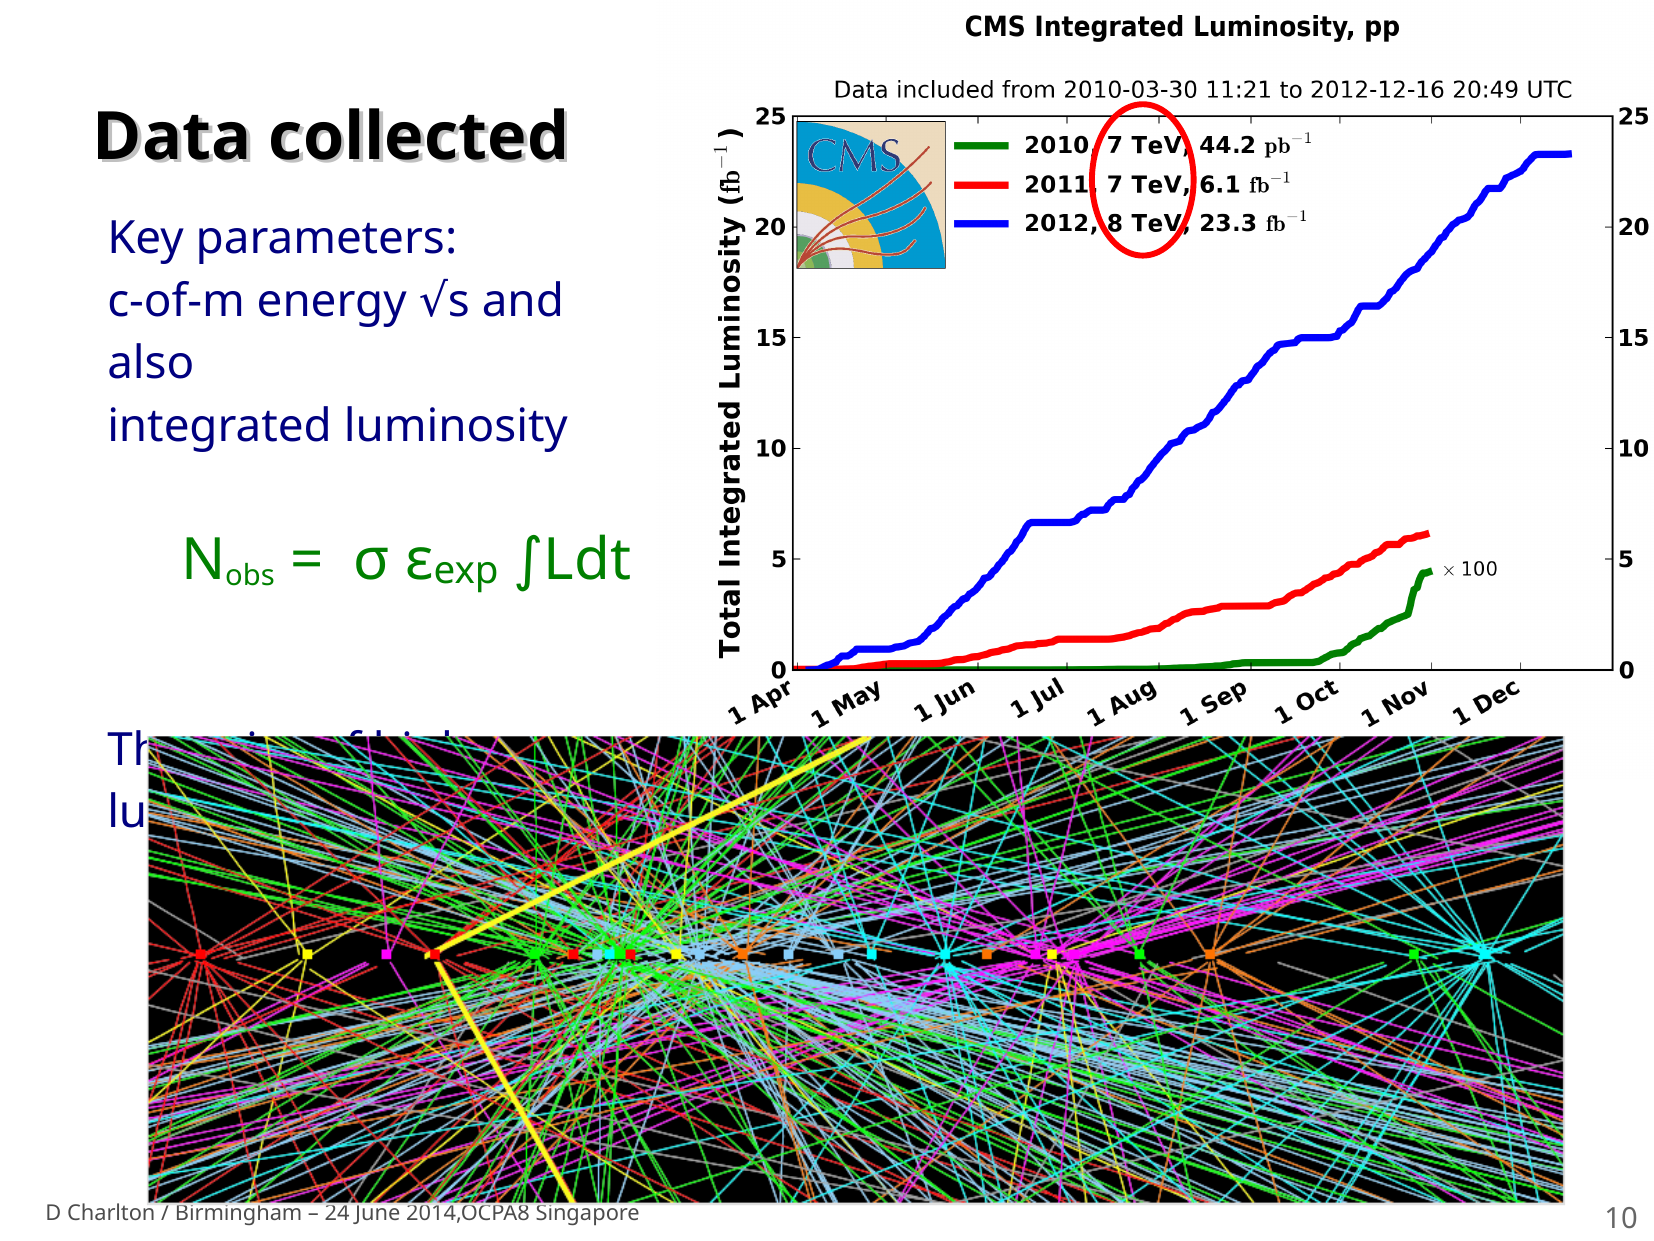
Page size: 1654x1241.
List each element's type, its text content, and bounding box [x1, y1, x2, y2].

text_box Key parameters: c-of-m energy √s and also integrated luminosity Nobs = σ εexp ∫Ldt The price of high luminosity: pile-up [92, 197, 656, 725]
picture [146, 0, 1654, 1207]
text_box Data collected [78, 80, 656, 174]
